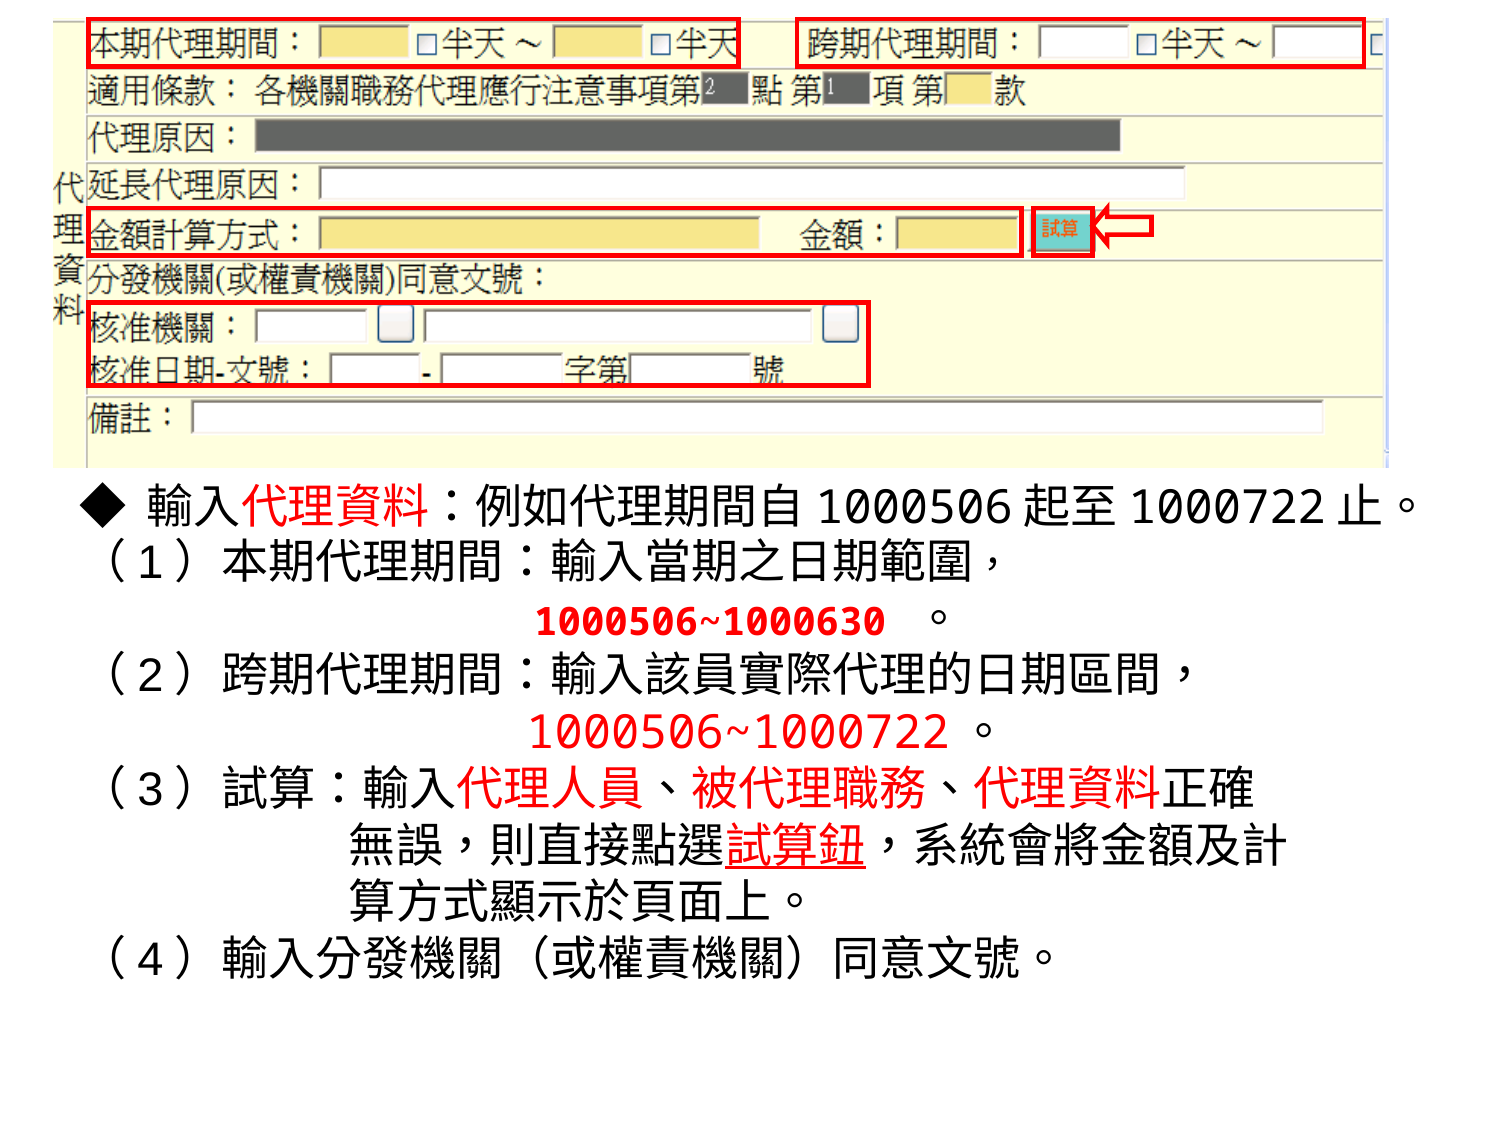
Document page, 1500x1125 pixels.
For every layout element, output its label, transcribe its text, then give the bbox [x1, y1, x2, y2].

text_box [88, 302, 869, 386]
list ◆輸入代理資料：例如代理期間自1000506起至1000722止。 （1）本期代理期間：輸入當期之日期範圍， 1000506~1000630 。 （2）跨期代理期間：輸入該員實際代理的日期區間， 1000506~1000722。 （3）試算：輸入代理人員、被代理職務、代理資料正確 無誤，則直接點選試算鈕，系統會將金額及計 算方式顯示於頁面上。 （4）輸入分發機關（或權責機關）同意文號。 [64, 479, 1415, 1029]
text_box [88, 207, 1022, 256]
text_box [797, 19, 1365, 67]
text_box [1033, 207, 1152, 256]
text_box [88, 19, 739, 67]
picture [53, 18, 1389, 468]
